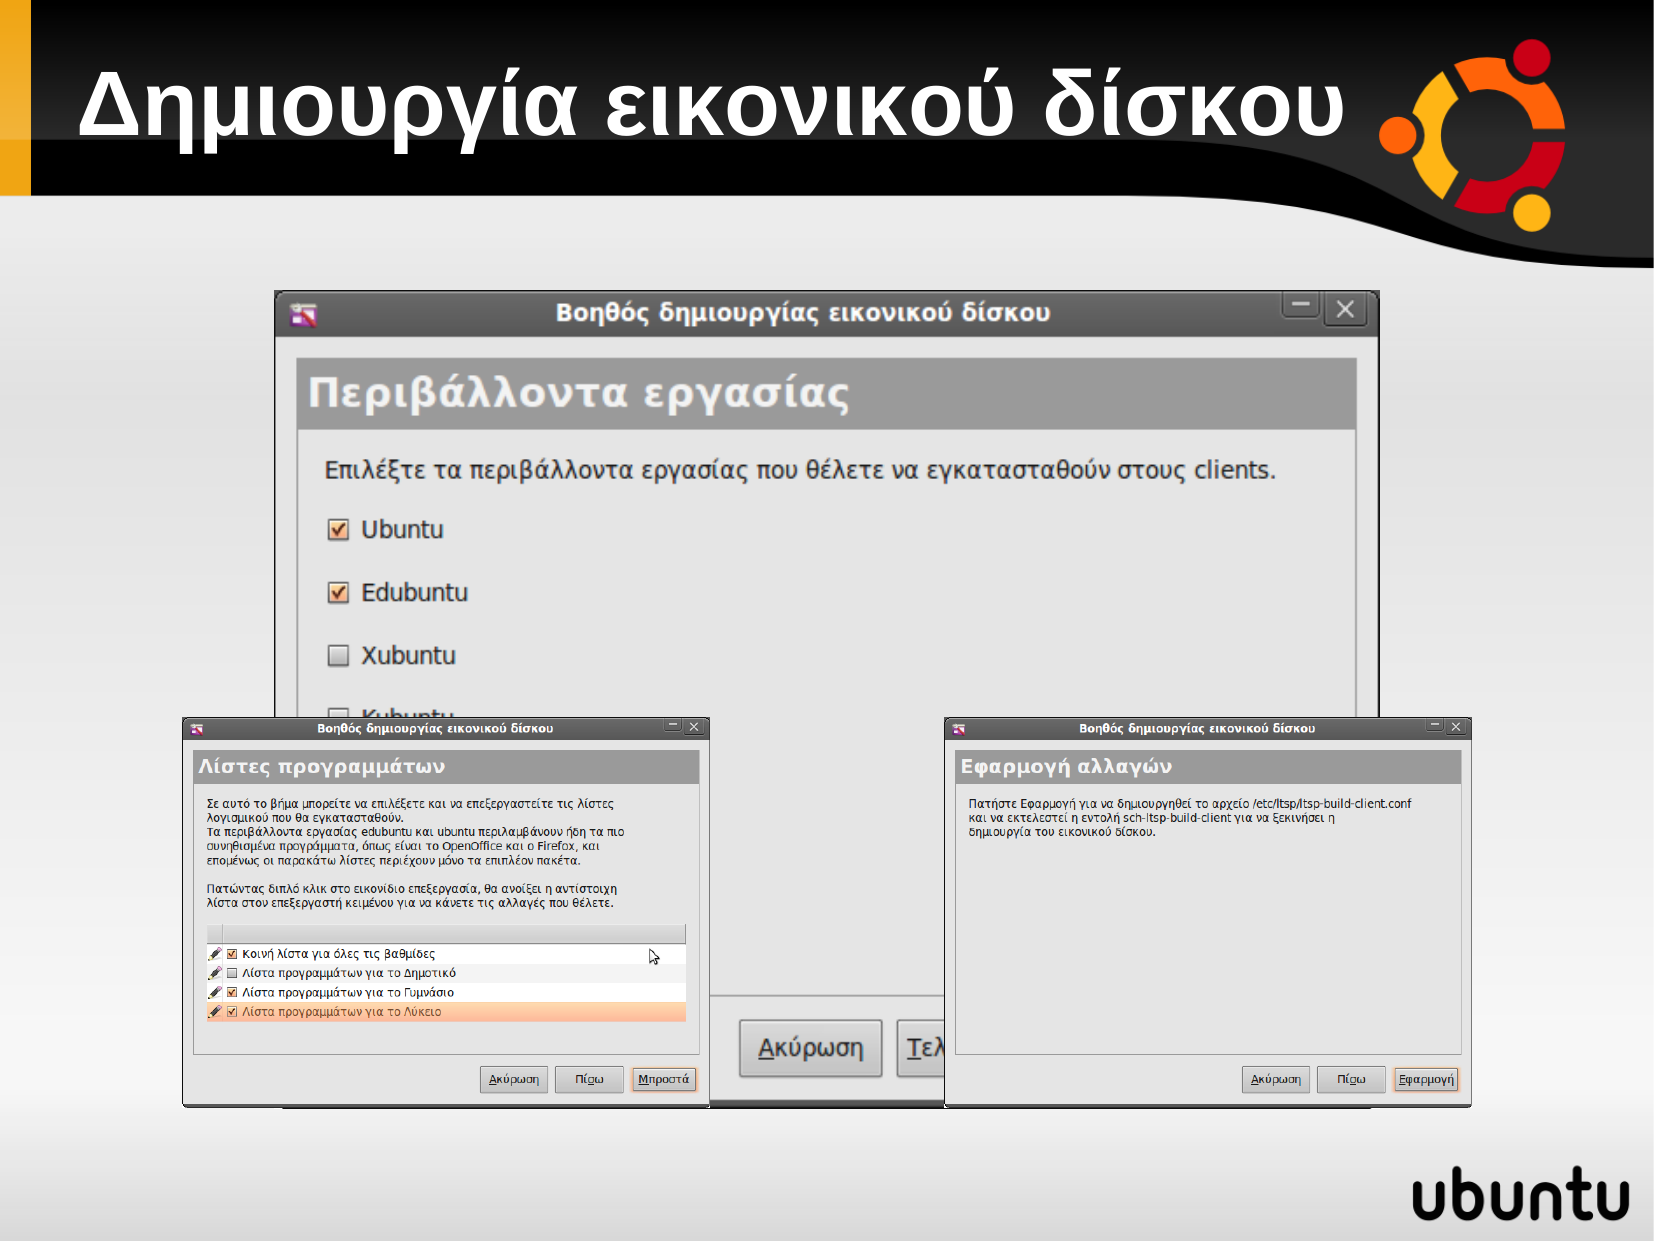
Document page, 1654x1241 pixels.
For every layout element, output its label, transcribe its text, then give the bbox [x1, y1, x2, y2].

picture [0, 0, 1654, 1241]
title Δημιουργία εικονικού δίσκου [76, 0, 1565, 208]
